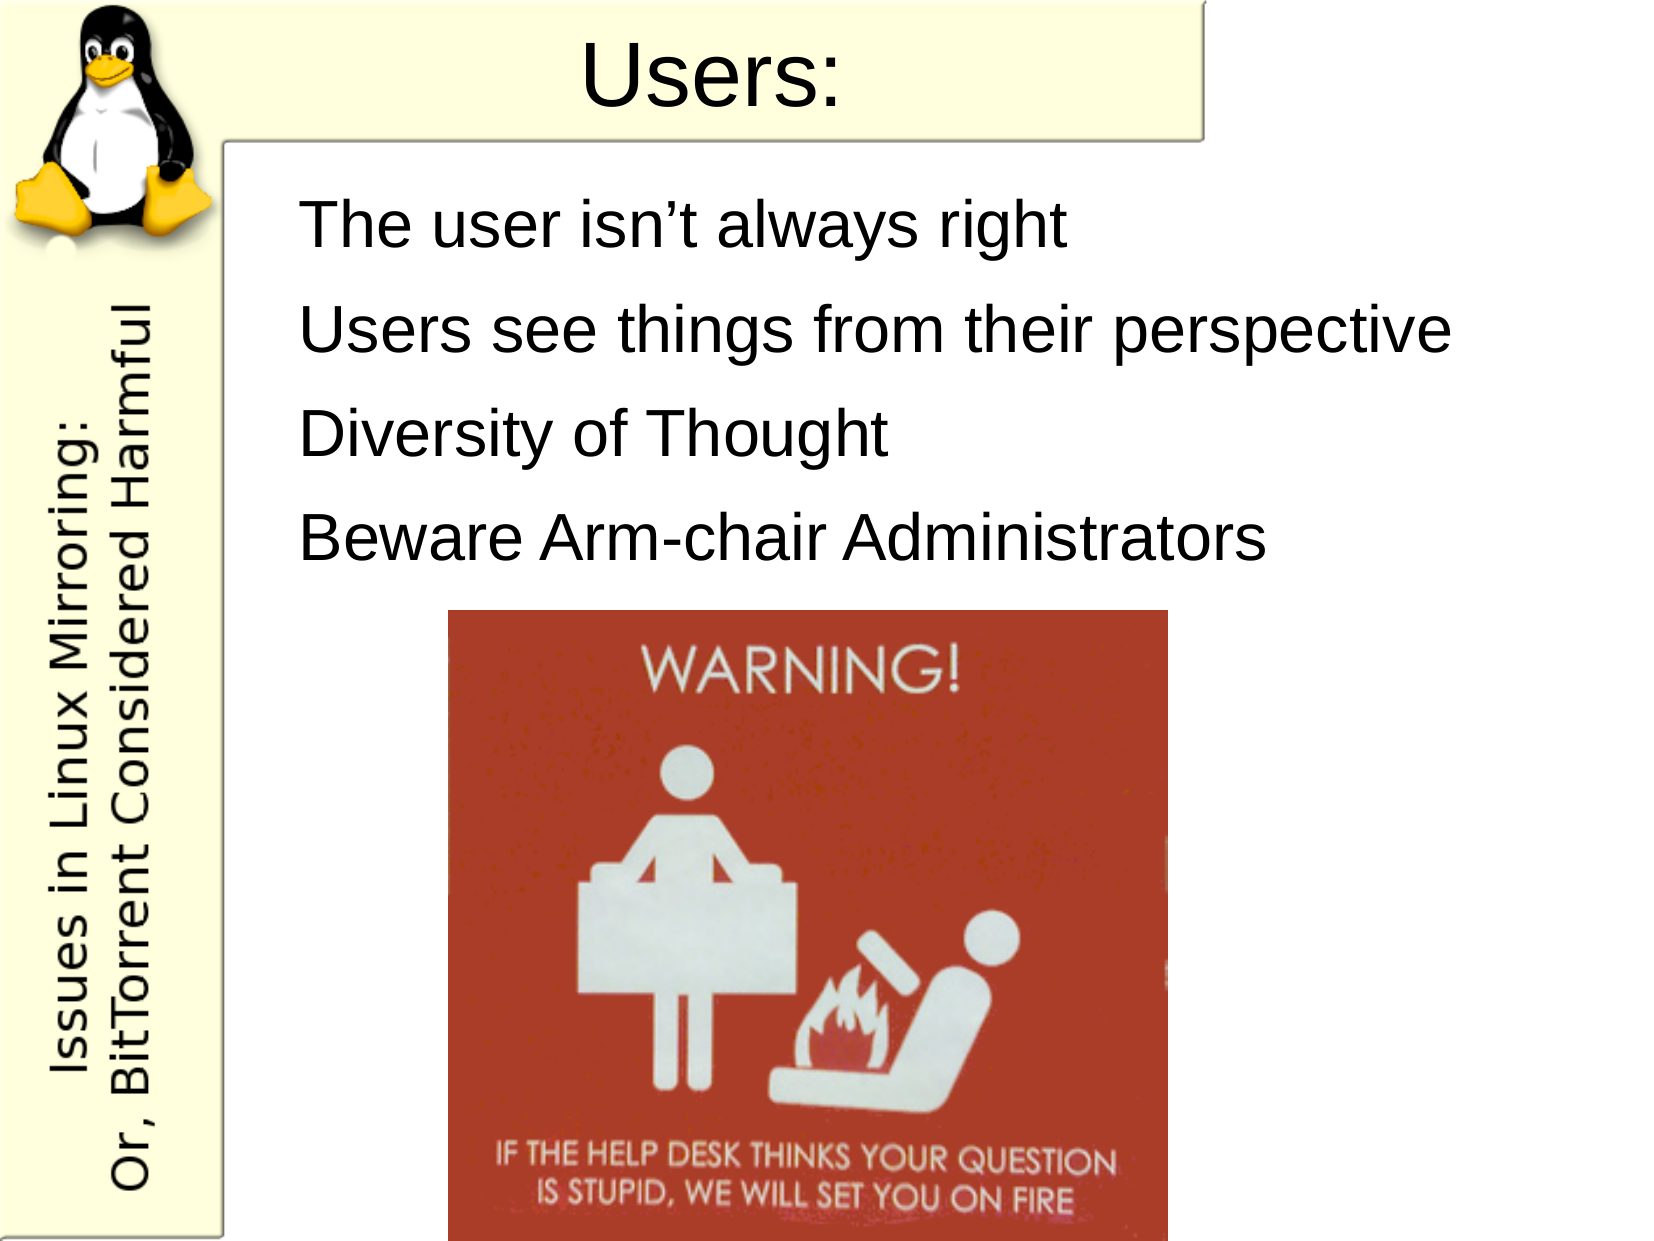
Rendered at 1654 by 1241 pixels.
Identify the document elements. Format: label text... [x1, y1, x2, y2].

list The user isn’t always right Users see things from their perspective Diversity of Thought Beware Arm-chair Administrators [262, 187, 1575, 627]
picture [0, 0, 1654, 1241]
title Users: [224, 0, 1200, 151]
